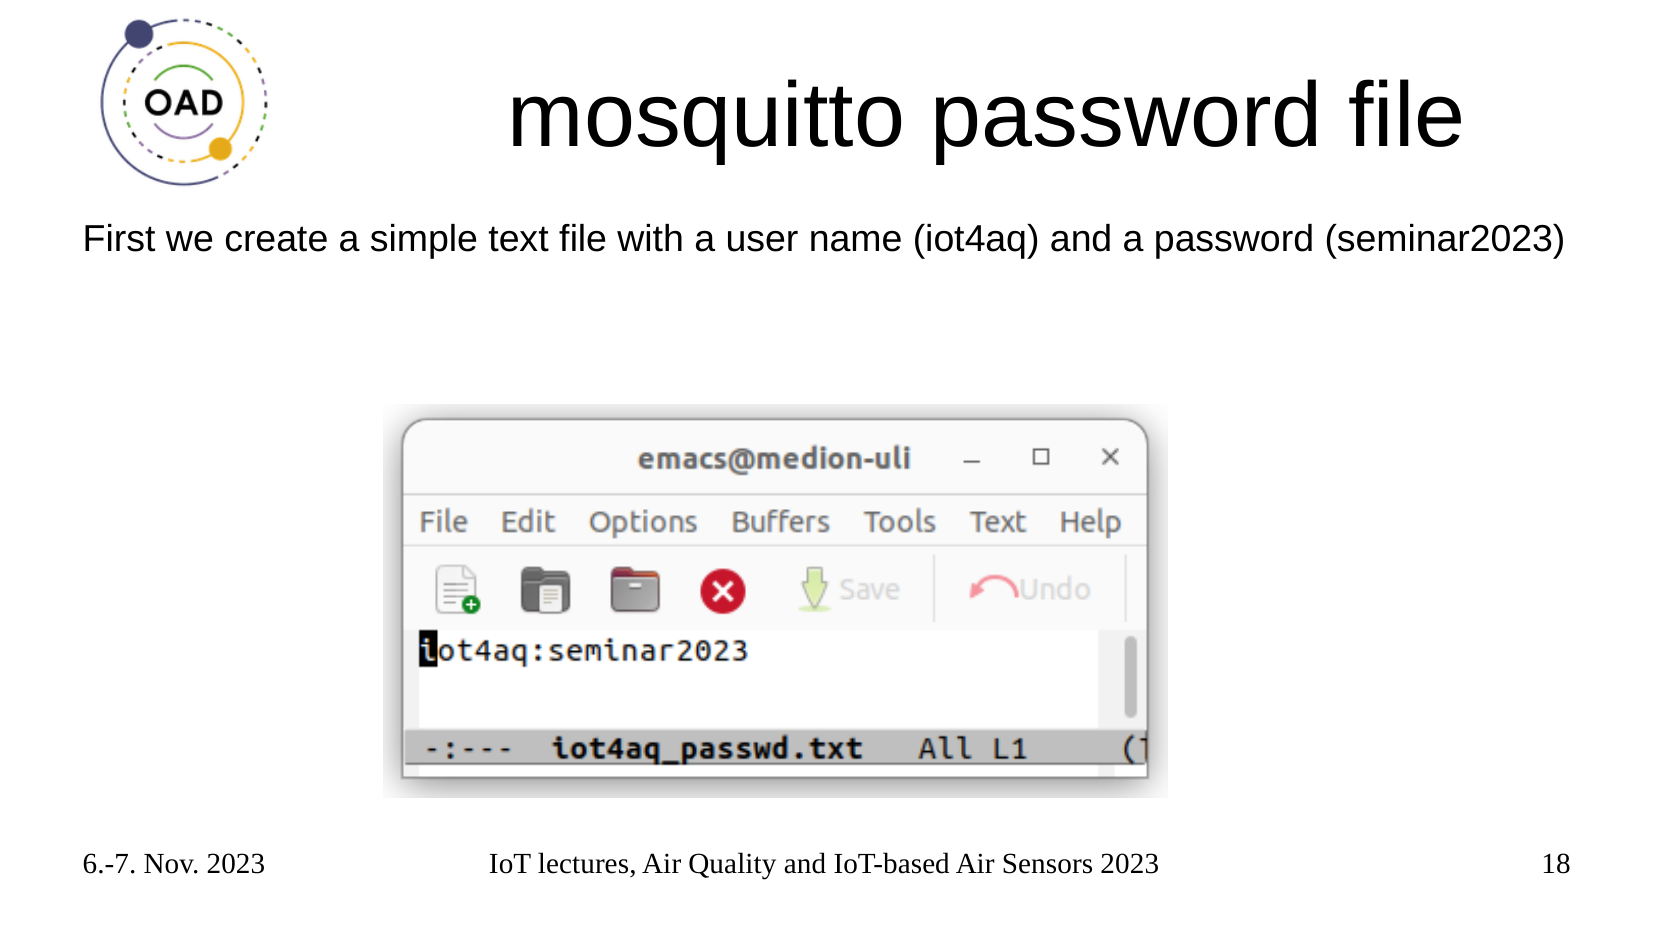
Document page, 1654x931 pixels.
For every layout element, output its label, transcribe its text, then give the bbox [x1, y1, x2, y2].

picture [383, 404, 1168, 798]
picture [59, 4, 303, 207]
list First we create a simple text file with a user name (iot4aq) and a password (seminar2023) [82, 217, 1571, 758]
title mosquitto password file [403, 37, 1571, 193]
